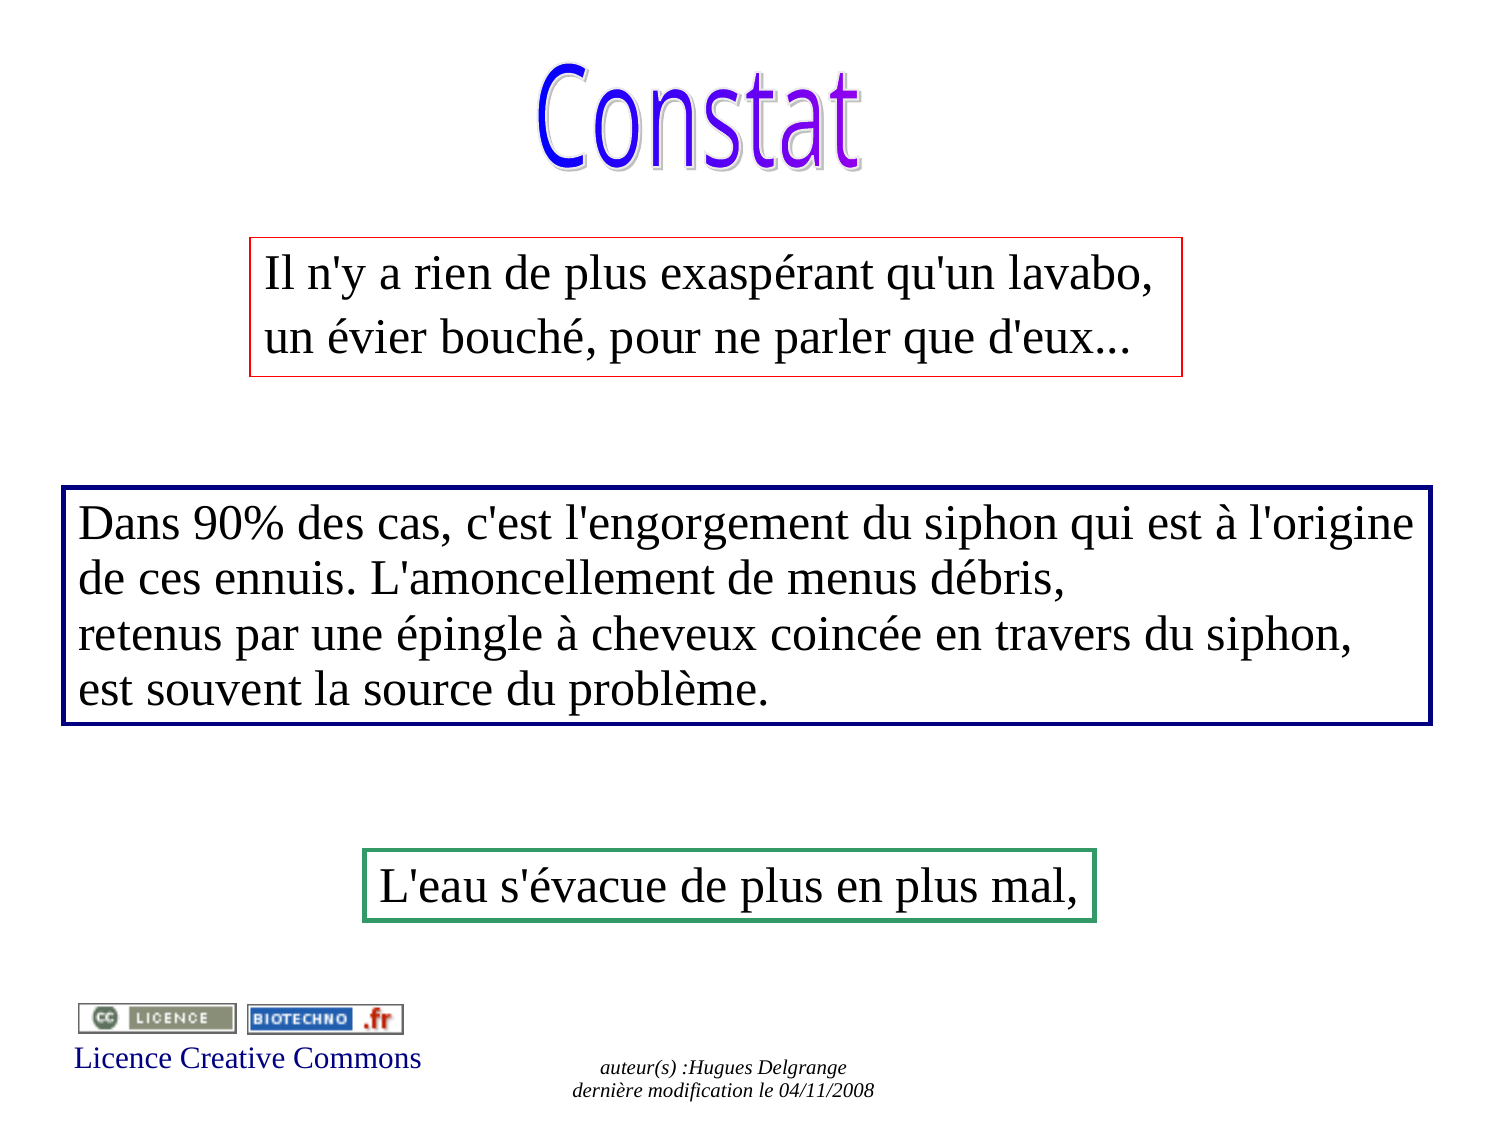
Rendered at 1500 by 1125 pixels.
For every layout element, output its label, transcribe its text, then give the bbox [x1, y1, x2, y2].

text_box Constat [705, 88, 740, 169]
text_box Constat [745, 71, 775, 169]
text_box Dans 90% des cas, c'est l'engorgement du siphon qui est à l'origine de ces ennuis. L'amoncellement de menus débris, retenus par une épingle à cheveux coincée en travers du siphon, est souvent la source du problème. [63, 487, 1431, 725]
picture [247, 1004, 404, 1033]
text_box Constat [780, 88, 821, 169]
text_box auteur(s) :Hugues Delgrange dernière modification le 04/11/2008 [383, 1048, 1063, 1111]
text_box Constat [594, 88, 640, 169]
text_box L'eau s'évacue de plus en plus mal, [364, 849, 1095, 921]
text_box Constat [537, 62, 587, 169]
text_box Constat [651, 88, 694, 168]
picture [78, 1003, 237, 1033]
text_box Constat [829, 71, 859, 169]
text_box Licence Creative Commons [59, 1033, 454, 1093]
text_box Il n'y a rien de plus exaspérant qu'un lavabo, un évier bouché, pour ne parler que d'eux... [250, 237, 1183, 377]
